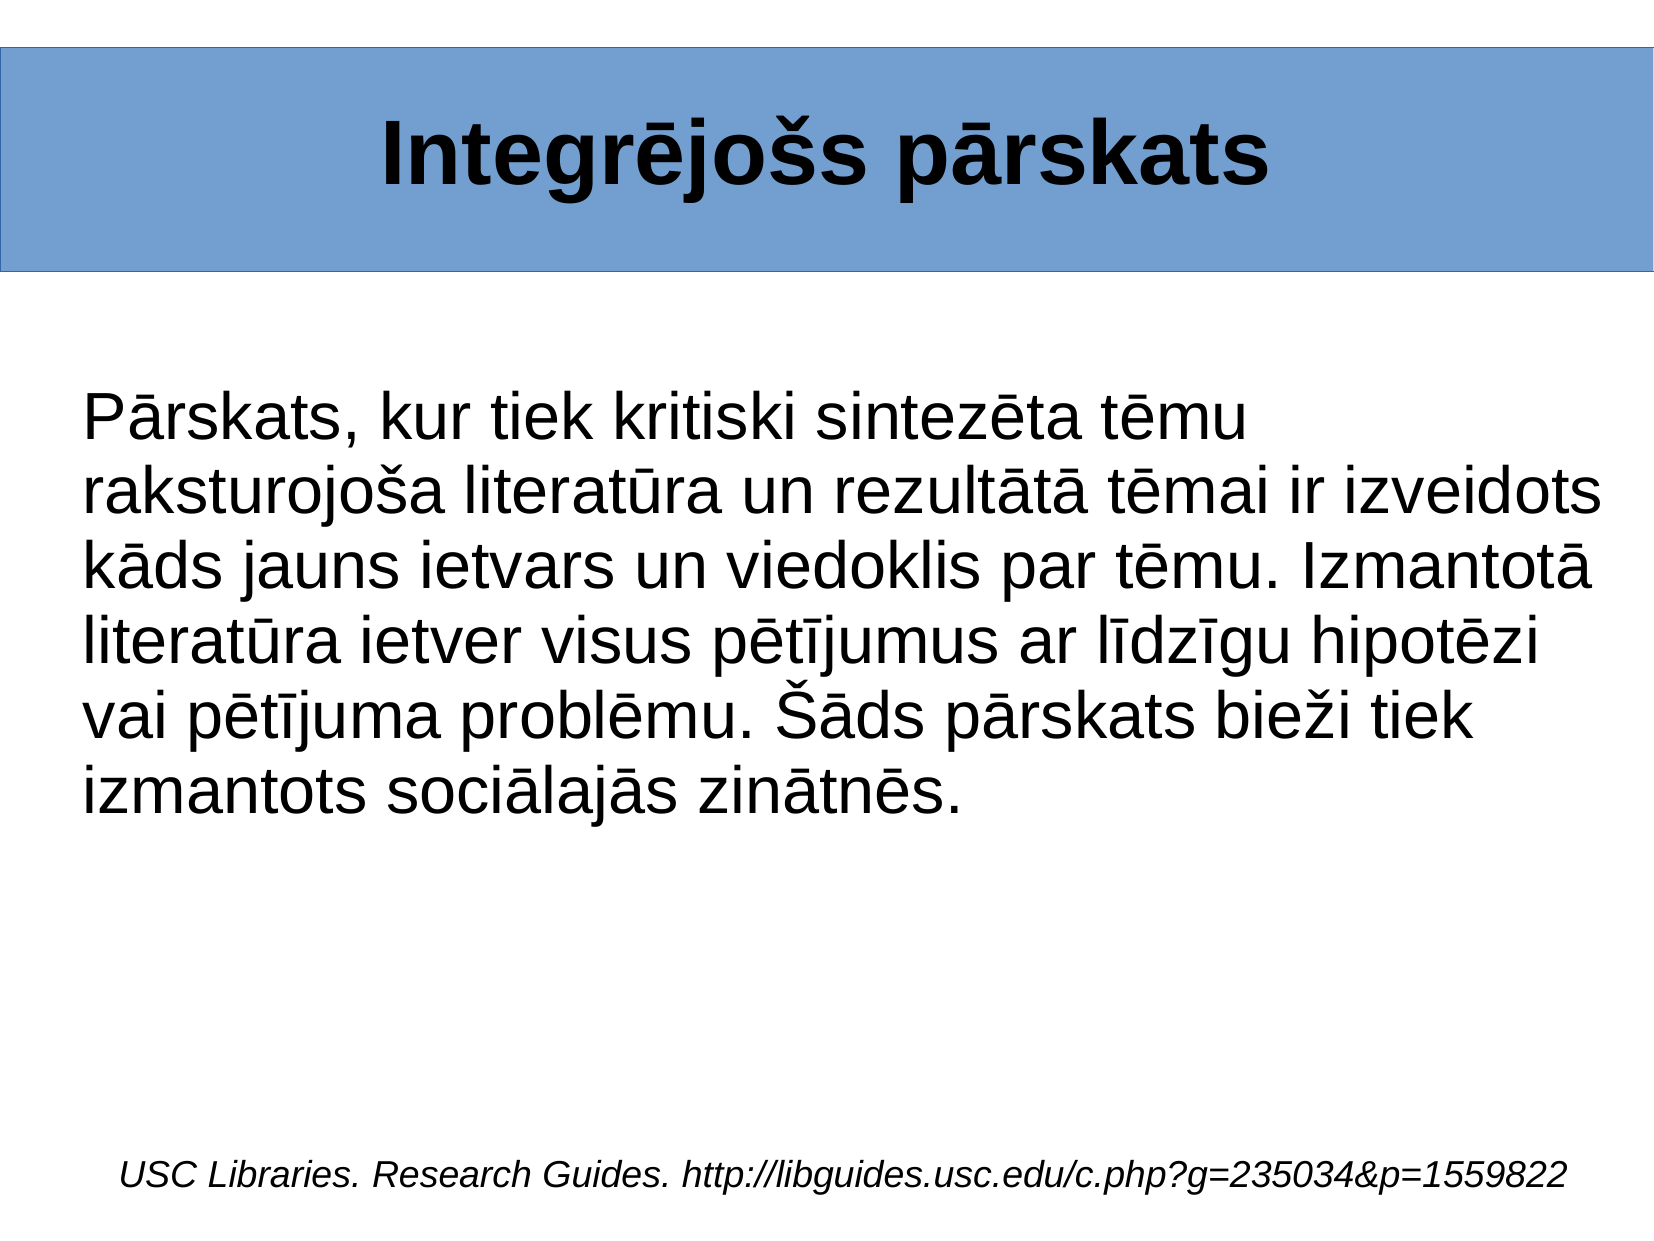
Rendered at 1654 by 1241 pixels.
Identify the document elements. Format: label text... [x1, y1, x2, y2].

list Pārskats, kur tiek kritiski sintezēta tēmu raksturojoša literatūra un rezultātā tēmai ir izveidots kāds jauns ietvars un viedoklis par tēmu. Izmantotā literatūra ietver visus pētījumus ar līdzīgu hipotēzi vai pētījuma problēmu. Šāds pārskats bieži tiek izmantots sociālajās zinātnēs. [82, 378, 1619, 1099]
text_box USC Libraries. Research Guides. http://libguides.usc.edu/c.php?g=235034&p=1559822 [103, 1145, 1583, 1203]
text_box [0, 47, 1654, 272]
title Integrējošs pārskats [82, 49, 1571, 257]
